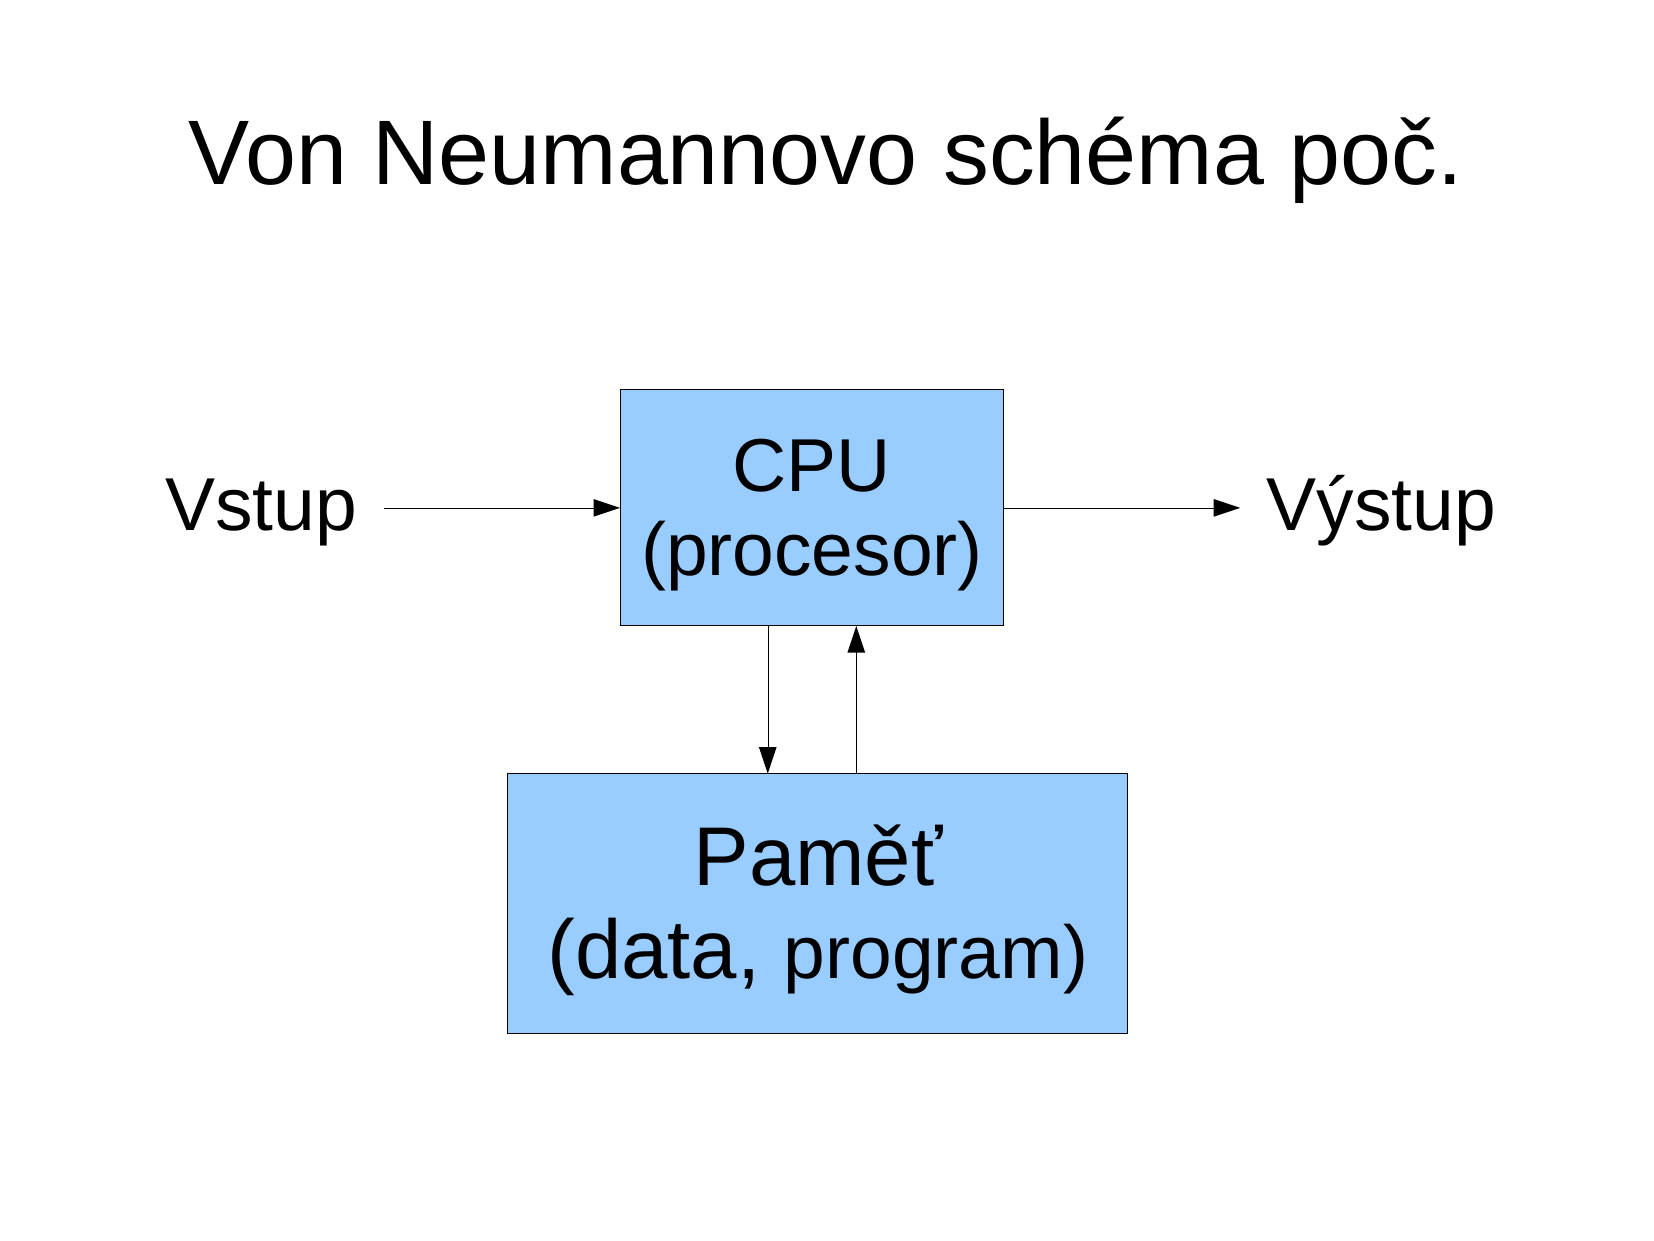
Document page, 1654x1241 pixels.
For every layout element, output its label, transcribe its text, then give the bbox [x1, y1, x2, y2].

text_box Paměť (data, program) [507, 773, 1128, 1034]
text_box Výstup [1251, 454, 1512, 554]
text_box CPU (procesor) [620, 389, 1004, 626]
title Von Neumannovo schéma poč. [82, 56, 1571, 250]
text_box Vstup [150, 454, 373, 554]
